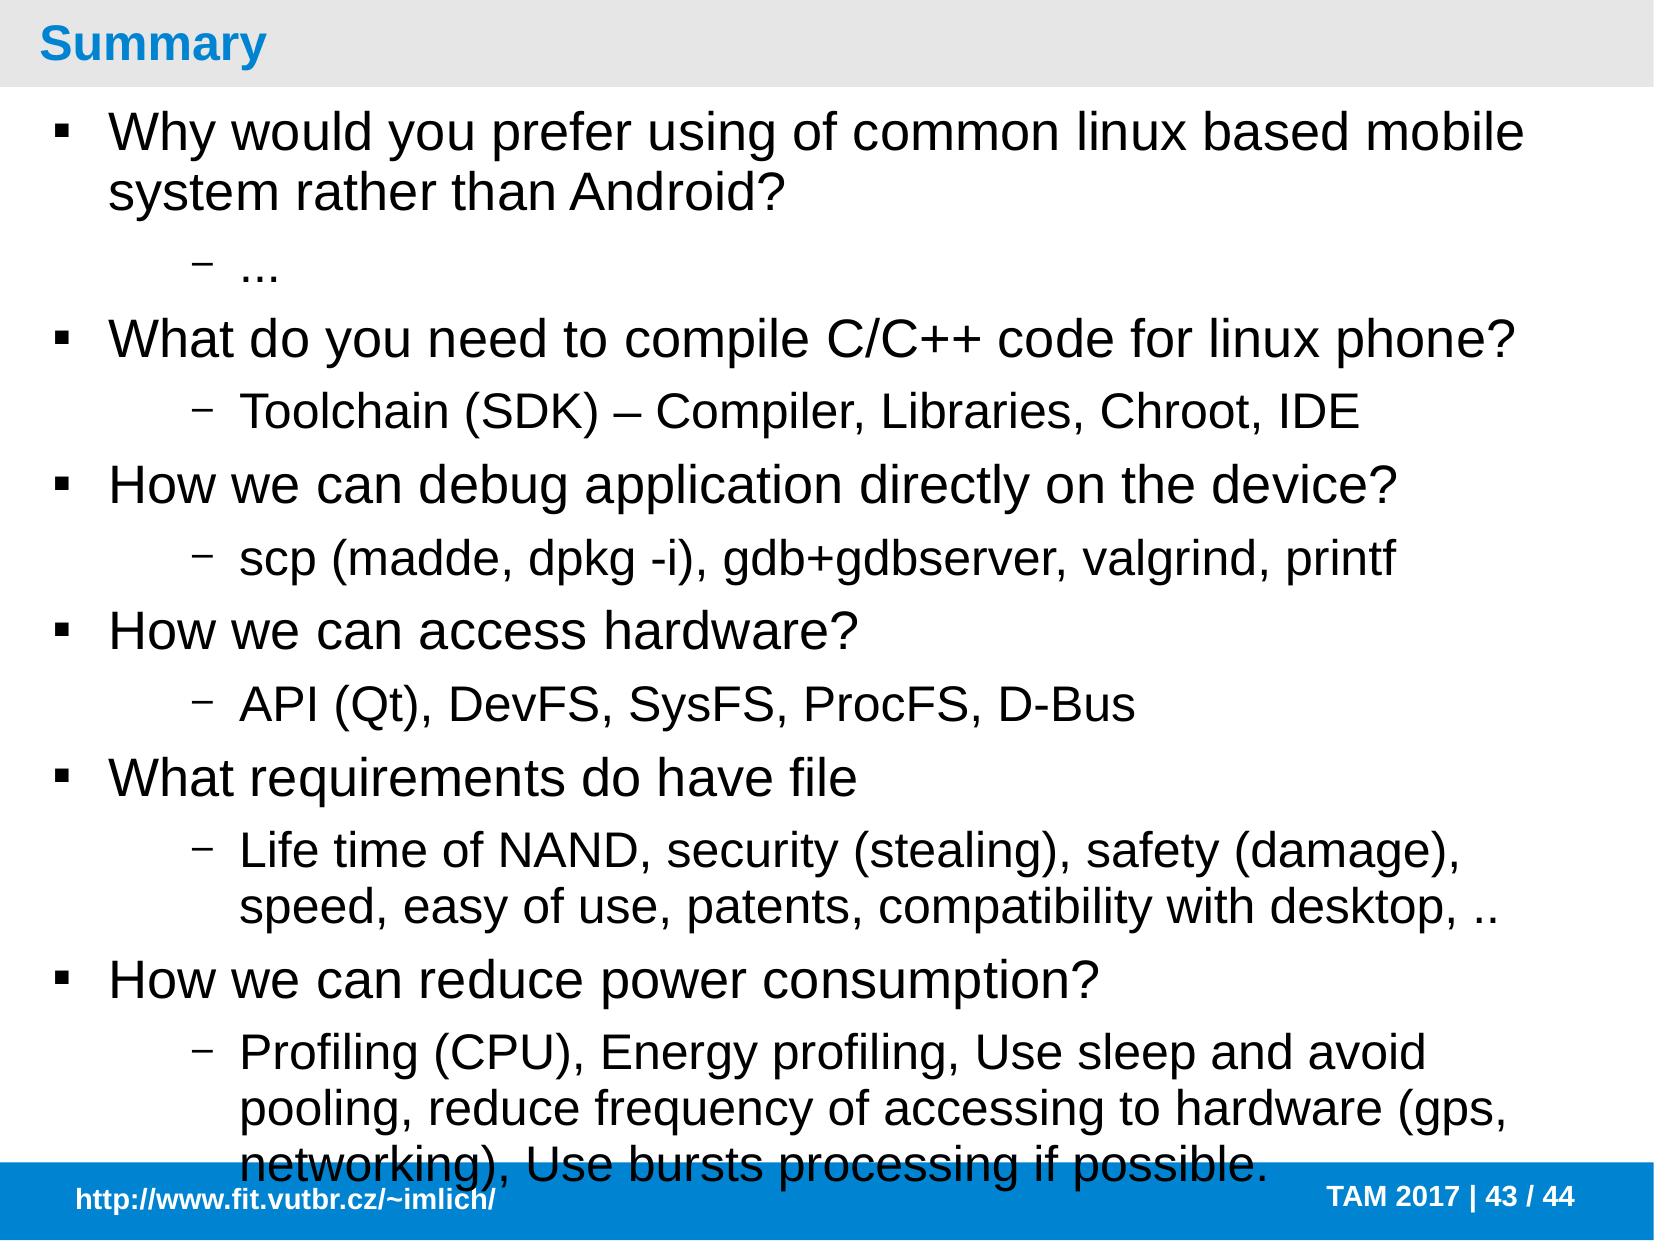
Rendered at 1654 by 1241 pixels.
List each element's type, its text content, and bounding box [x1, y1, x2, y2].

list Why would you prefer using of common linux based mobile system rather than Android? ... What do you need to compile C/C++ code for linux phone? Toolchain (SDK) – Compiler, Libraries, Chroot, IDE How we can debug application directly on the device? scp (madde, dpkg -i), gdb+gdbserver, valgrind, printf How we can access hardware? API (Qt), DevFS, SysFS, ProcFS, D-Bus What requirements do have file Life time of NAND, security (stealing), safety (damage), speed, easy of use, patents, compatibility with desktop, .. How we can reduce power consumption? Profiling (CPU), Energy profiling, Use sleep and avoid pooling, reduce frequency of accessing to hardware (gps, networking), Use bursts processing if possible. [37, 101, 1613, 1158]
title Summary [39, 5, 1615, 81]
